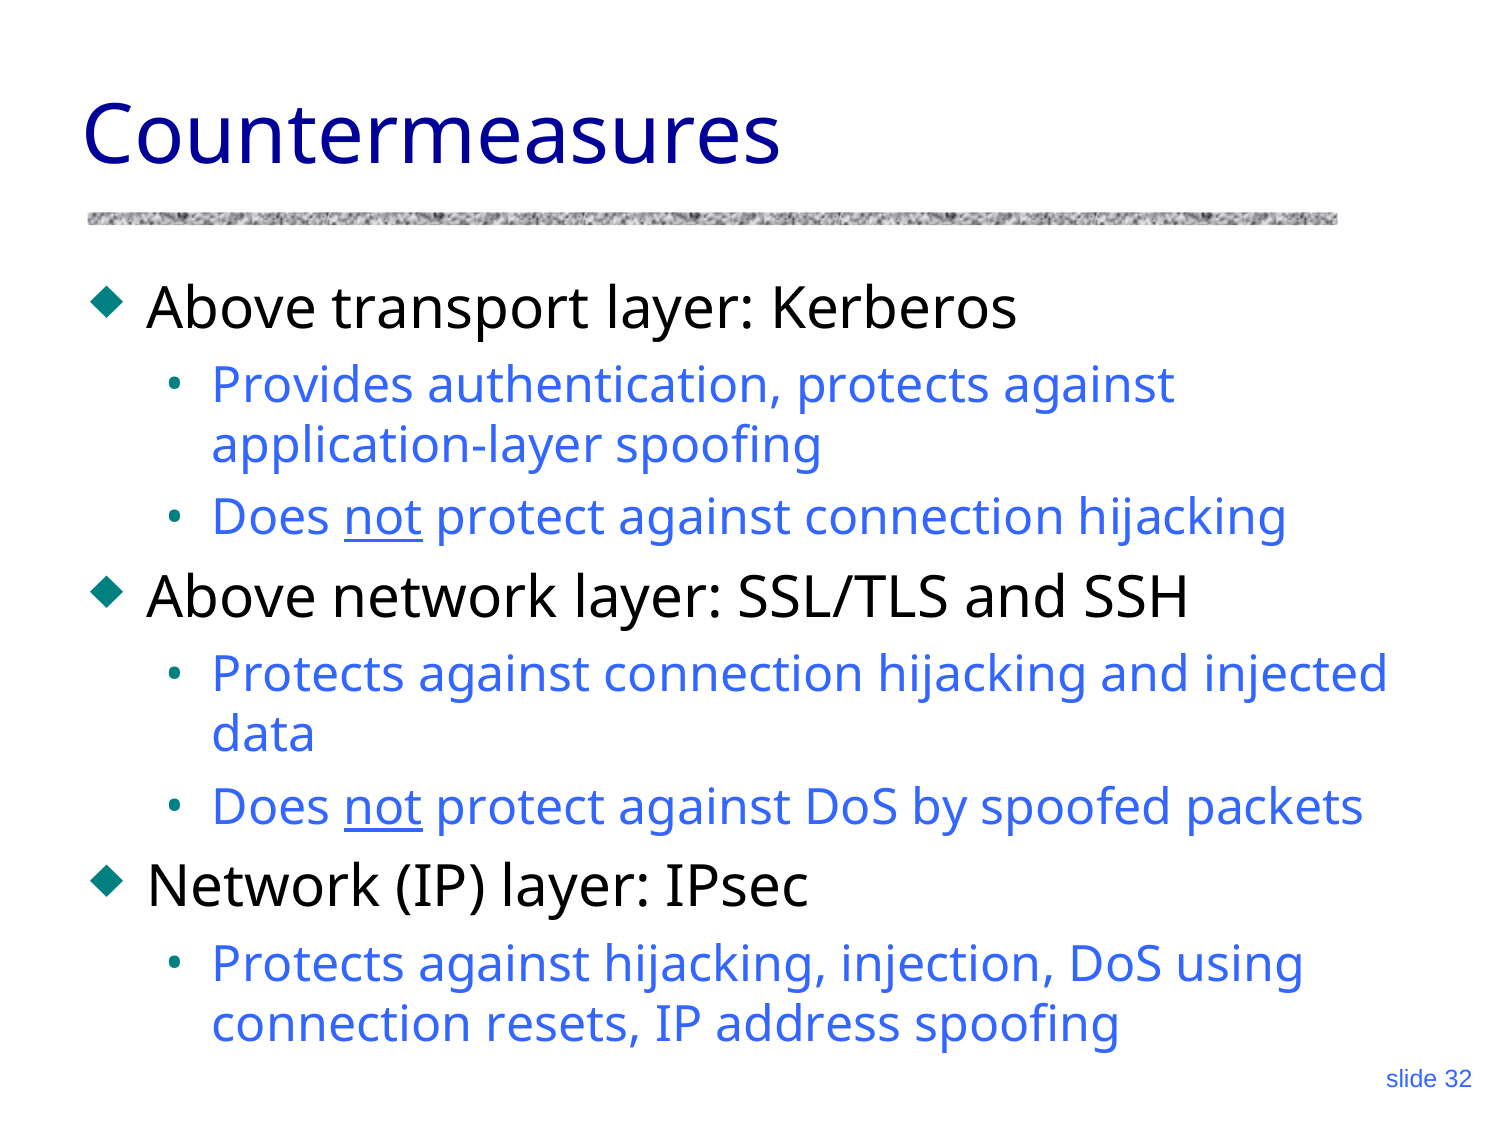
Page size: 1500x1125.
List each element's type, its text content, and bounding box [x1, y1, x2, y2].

title Countermeasures [66, 37, 1342, 188]
text_box slide <number> [1174, 1025, 1488, 1101]
list Above transport layer: Kerberos Provides authentication, protects against application-layer spoofing Does not protect against connection hijacking Above network layer: SSL/TLS and SSH Protects against connection hijacking and injected data Does not protect against DoS by spoofed packets Network (IP) layer: IPsec Protects against hijacking, injection, DoS using connection resets, IP address spoofing [74, 262, 1475, 1075]
picture [87, 212, 1338, 226]
